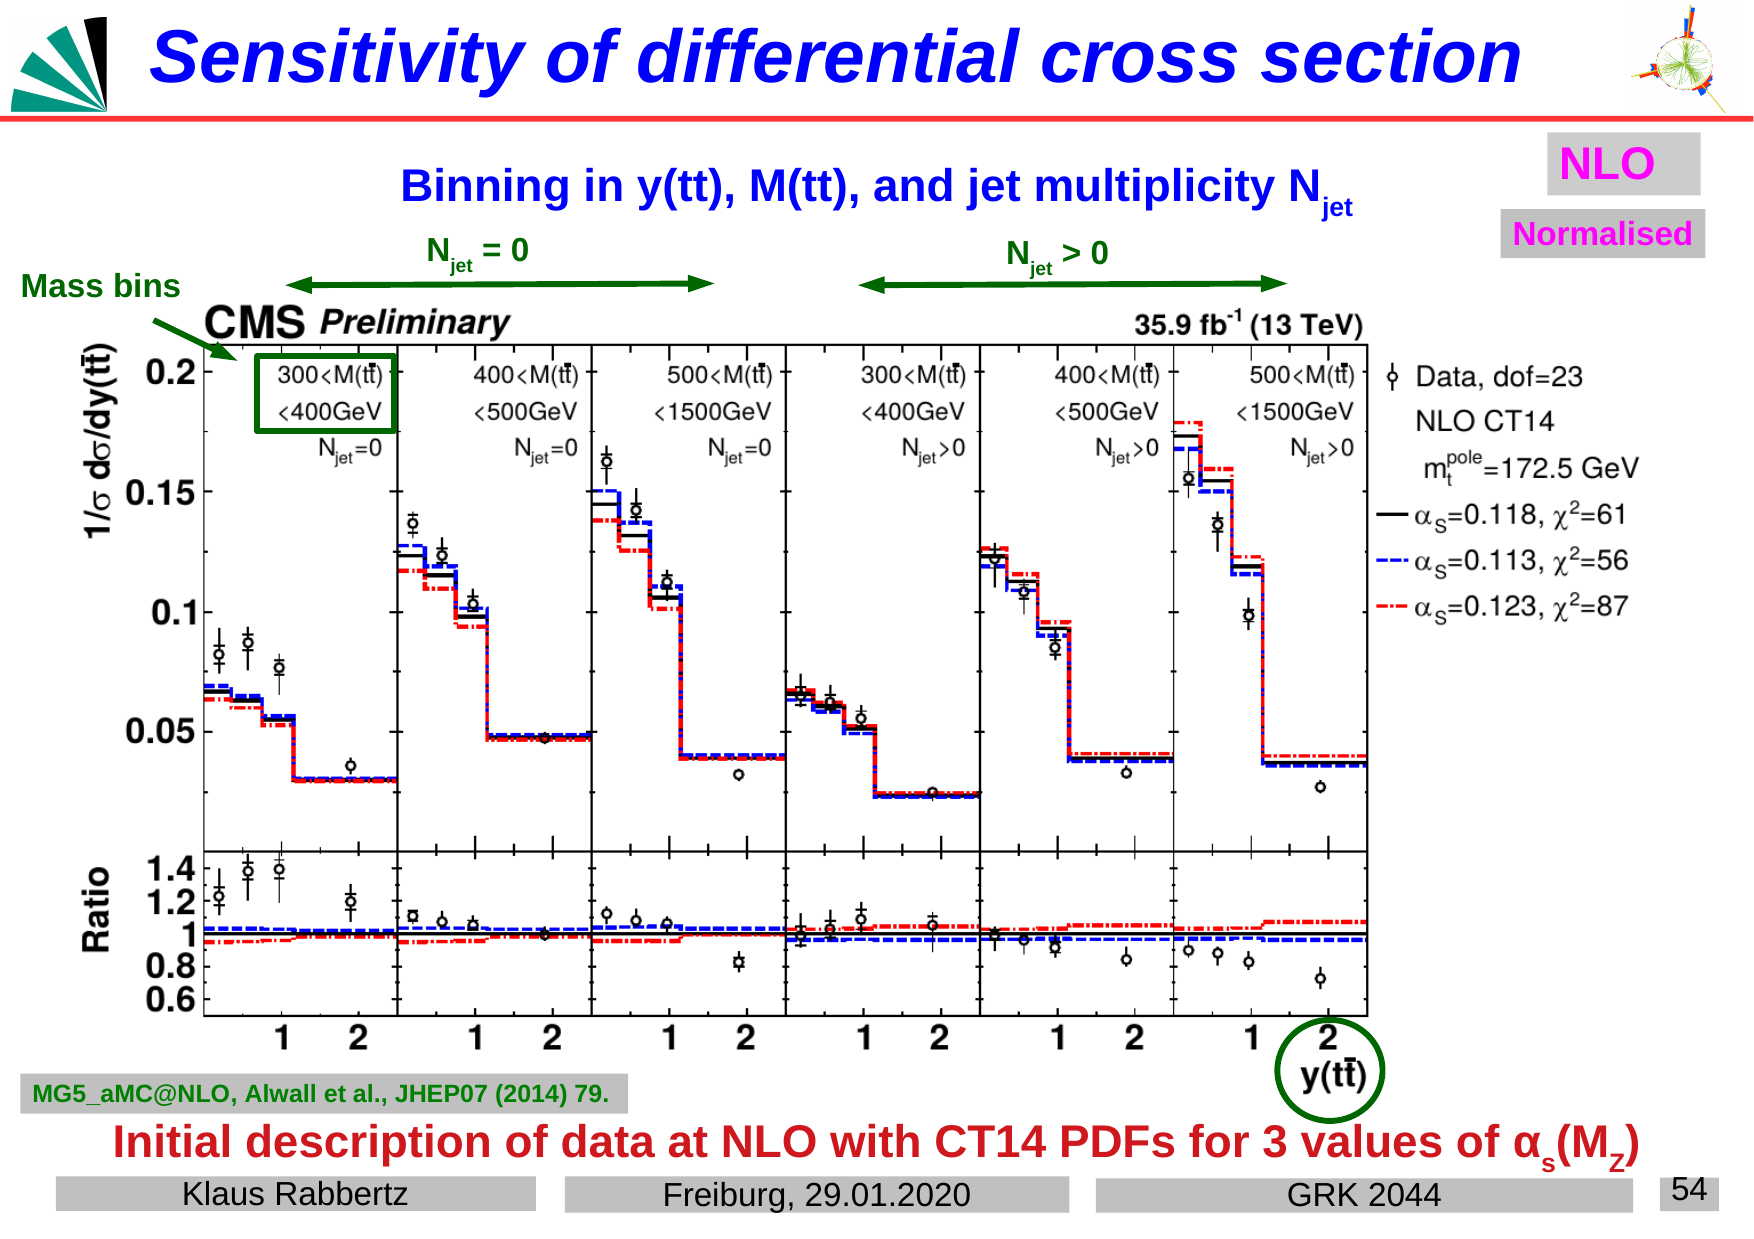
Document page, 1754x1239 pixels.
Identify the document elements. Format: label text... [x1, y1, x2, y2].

picture [11, 17, 107, 113]
text_box Njet > 0 [994, 228, 1122, 286]
text_box Njet = 0 [414, 225, 542, 283]
text_box NLO [1547, 132, 1701, 196]
text_box Normalised [1500, 209, 1706, 259]
picture [1281, 1023, 1379, 1101]
picture [1631, 5, 1739, 113]
text_box Mass bins [8, 261, 194, 311]
text_box Binning in y(tt), M(tt), and jet multiplicity Njet [388, 153, 1365, 228]
picture [64, 289, 1654, 1101]
text_box MG5_aMC@NLO, Alwall et al., JHEP07 (2014) 79. [20, 1073, 629, 1114]
text_box Initial description of data at NLO with CT14 PDFs for 3 values of αs(MZ) [100, 1110, 1653, 1185]
title Sensitivity of differential cross section [129, 0, 1545, 114]
